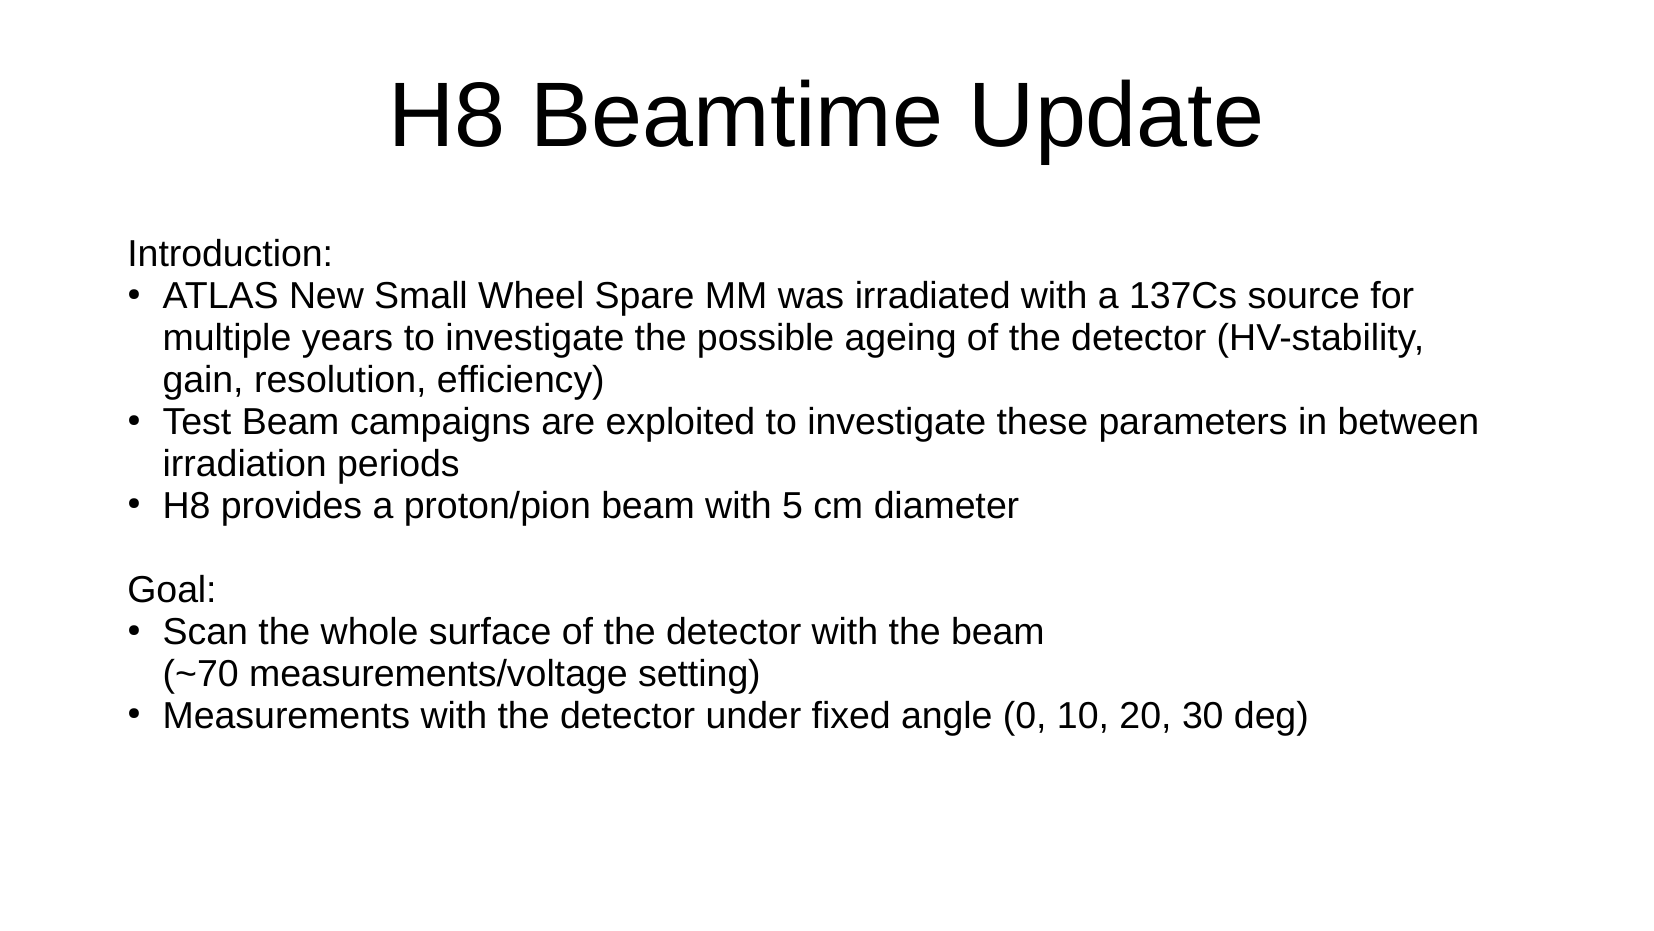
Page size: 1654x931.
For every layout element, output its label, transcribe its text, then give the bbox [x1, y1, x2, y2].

title H8 Beamtime Update [82, 37, 1571, 193]
text_box Introduction: ATLAS New Small Wheel Spare MM was irradiated with a 137Cs source for multiple years to investigate the possible ageing of the detector (HV-stability, gain, resolution, efficiency) Test Beam campaigns are exploited to investigate these parameters in between irradiation periods H8 provides a proton/pion beam with 5 cm diameter Goal: Scan the whole surface of the detector with the beam (~70 measurements/voltage setting) Measurements with the detector under fixed angle (0, 10, 20, 30 deg) [112, 225, 1501, 744]
